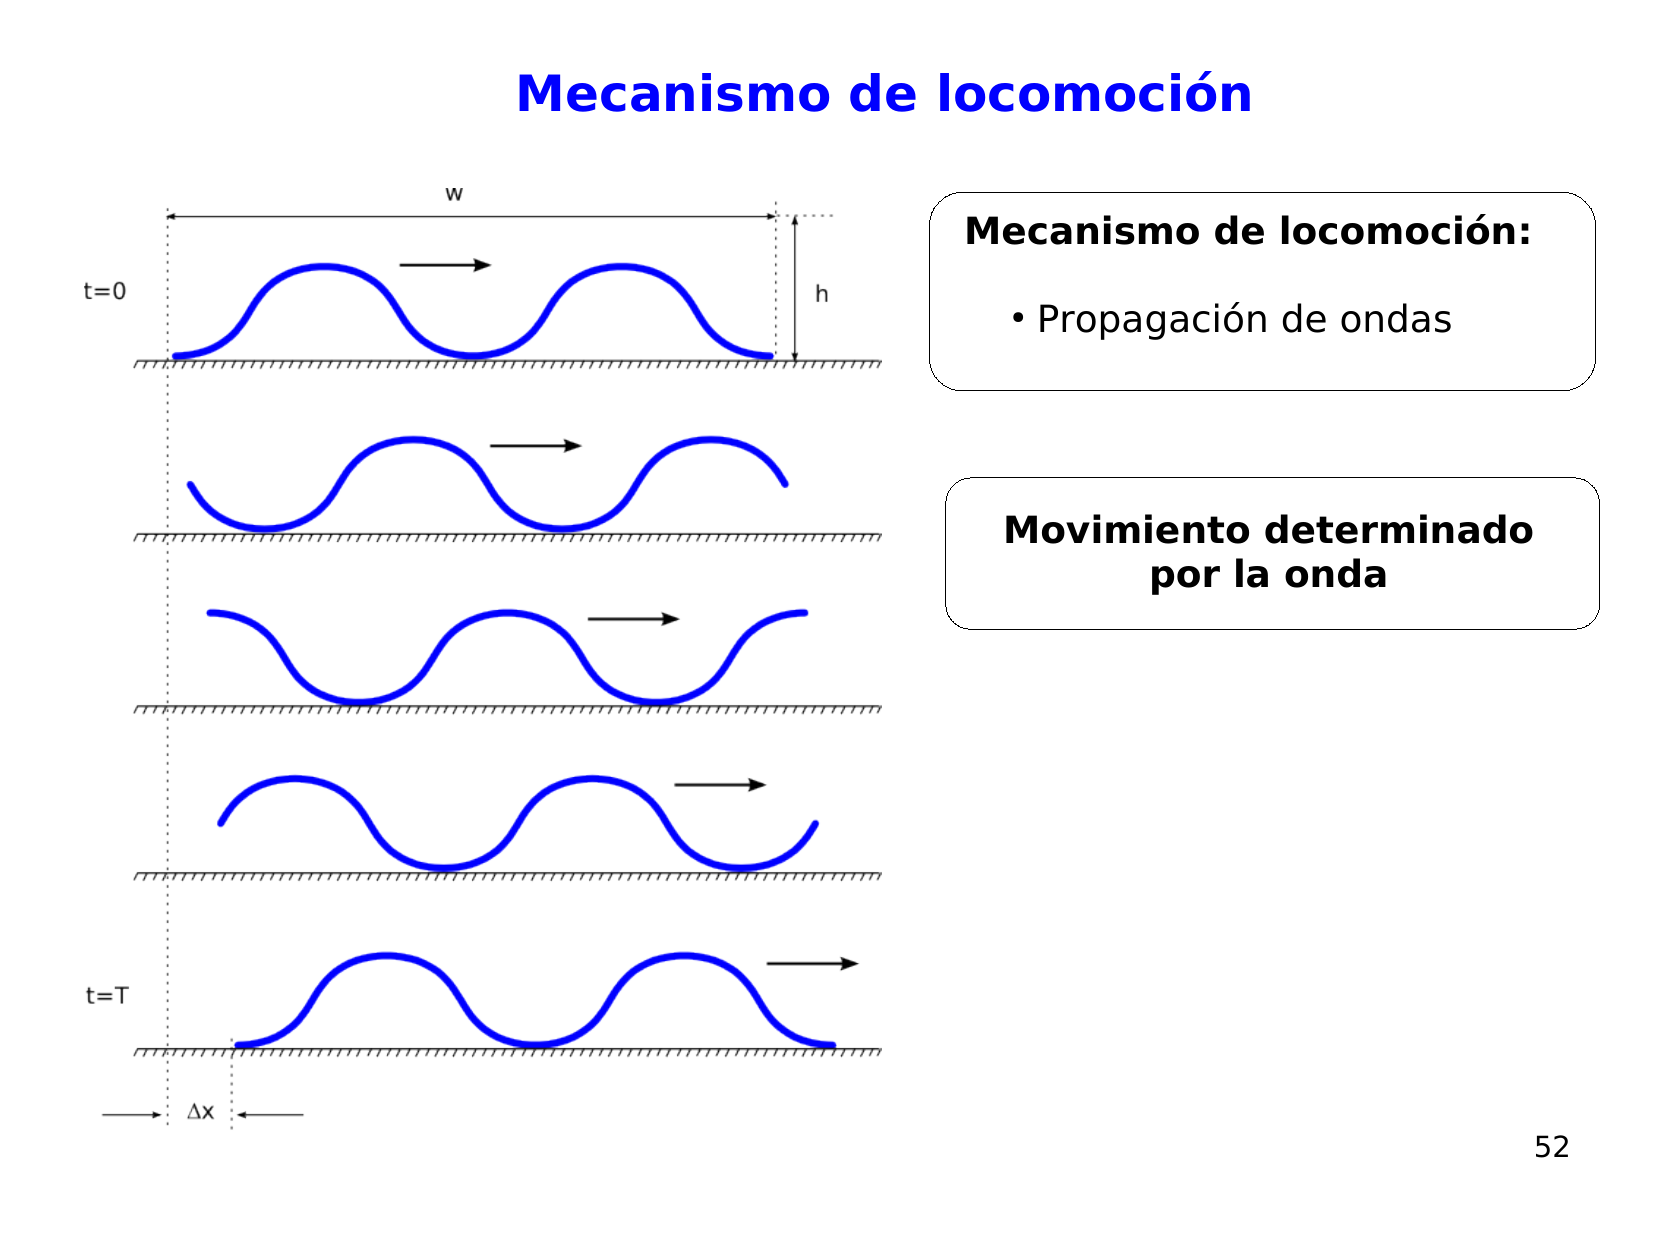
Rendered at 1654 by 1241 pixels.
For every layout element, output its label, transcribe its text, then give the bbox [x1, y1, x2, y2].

text_box Mecanismo de locomoción: [937, 202, 1561, 261]
picture [84, 188, 882, 1133]
text_box Mecanismo de locomoción [500, 57, 1270, 131]
text_box Movimiento determinado por la onda [988, 501, 1567, 604]
text_box Propagación de ondas [996, 289, 1493, 349]
